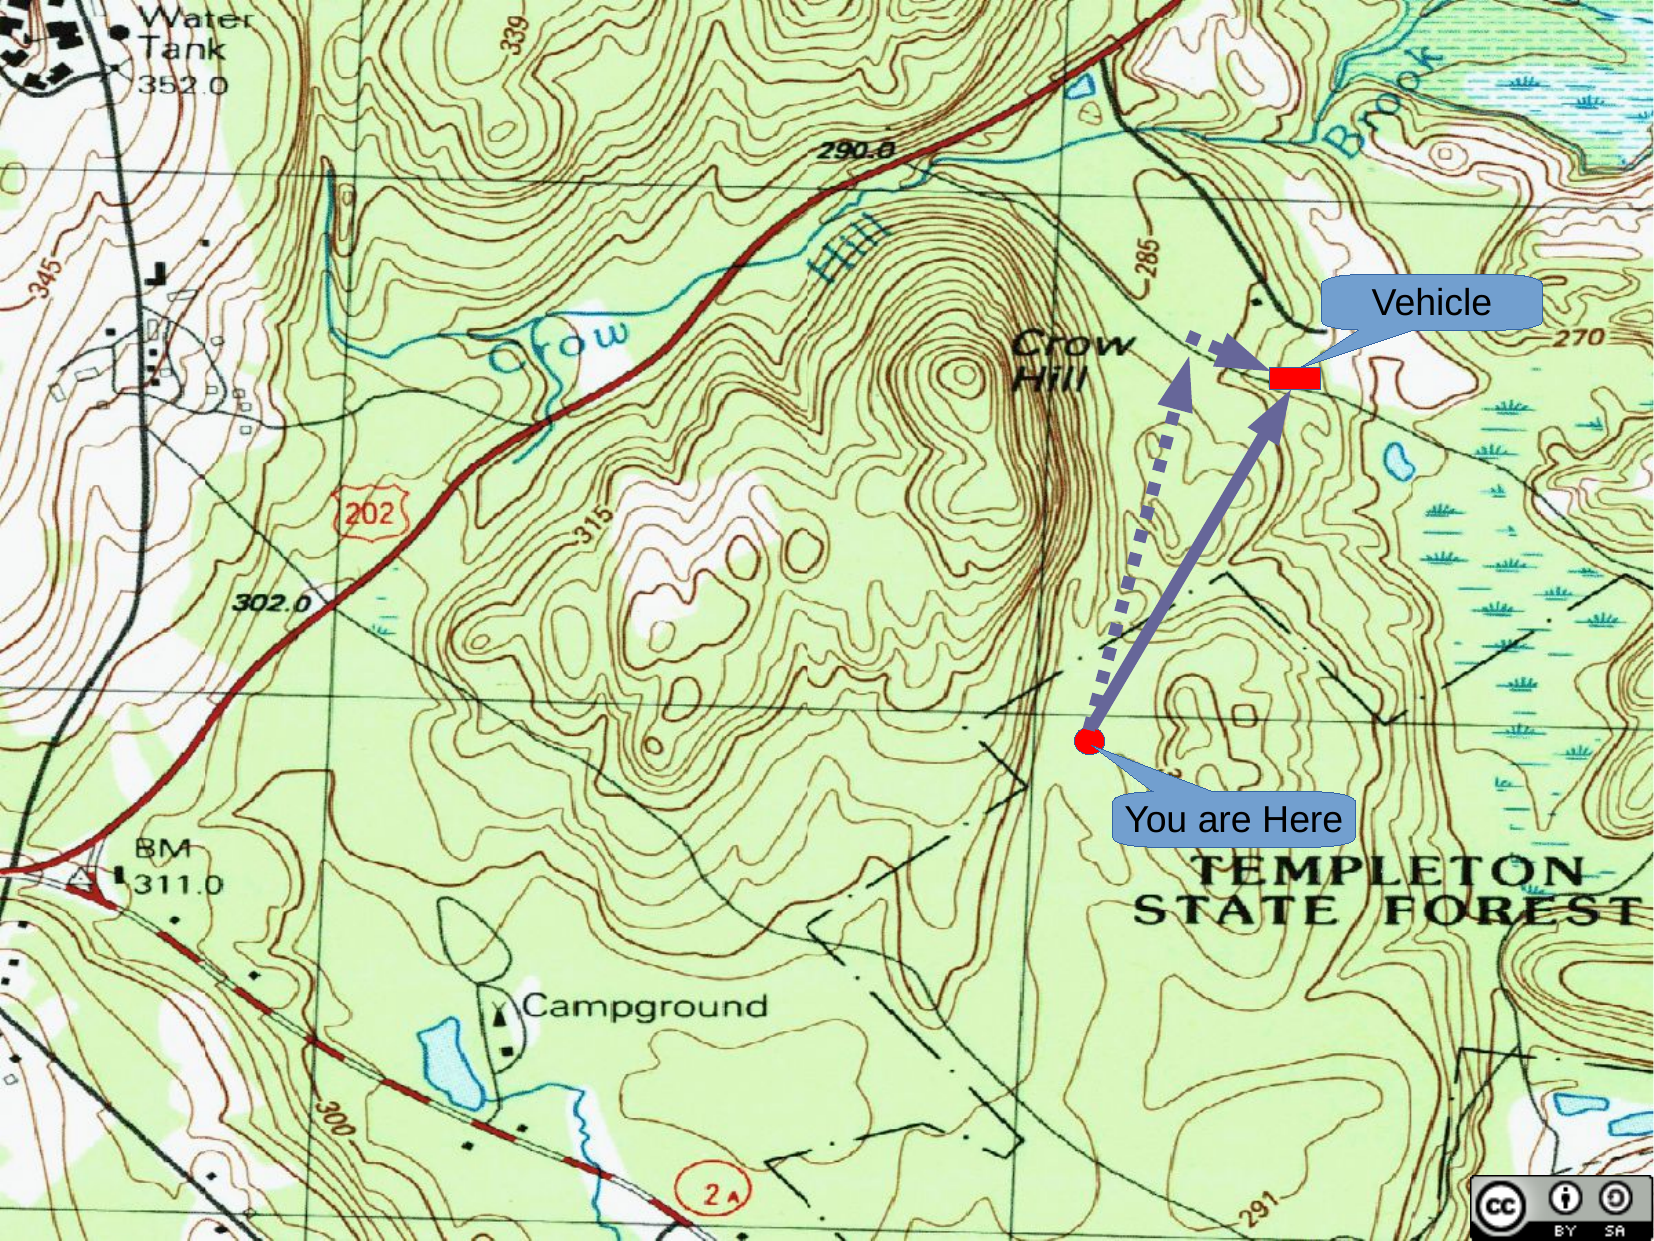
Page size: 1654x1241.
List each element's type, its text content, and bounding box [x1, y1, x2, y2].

text_box Vehicle [1299, 274, 1543, 368]
picture [0, 0, 1654, 1241]
text_box You are Here [1091, 745, 1356, 848]
text_box [1074, 728, 1105, 755]
text_box [1269, 367, 1321, 390]
